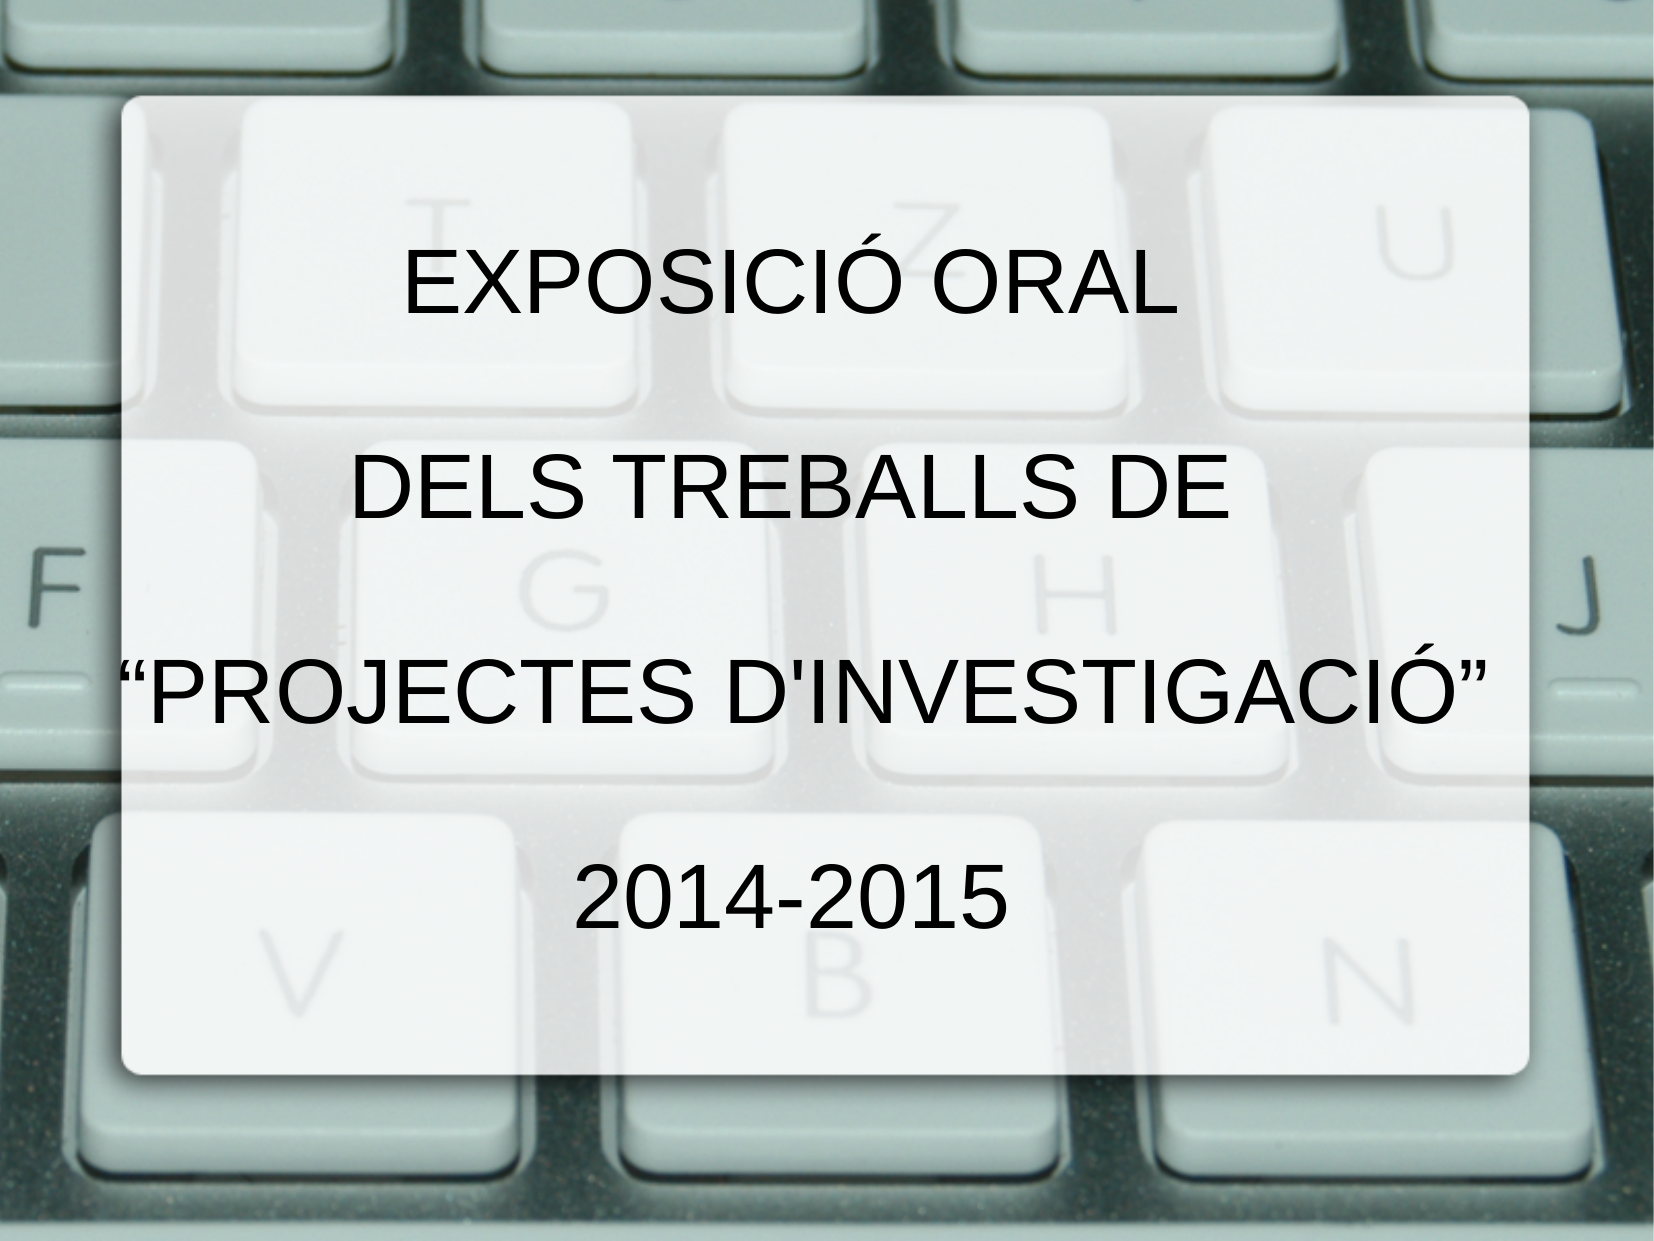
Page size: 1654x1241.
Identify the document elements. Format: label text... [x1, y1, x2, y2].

picture [0, 0, 1654, 1241]
title EXPOSICIÓ ORAL DELS TREBALLS DE “PROJECTES D'INVESTIGACIÓ” 2014-2015 [47, 165, 1536, 1014]
